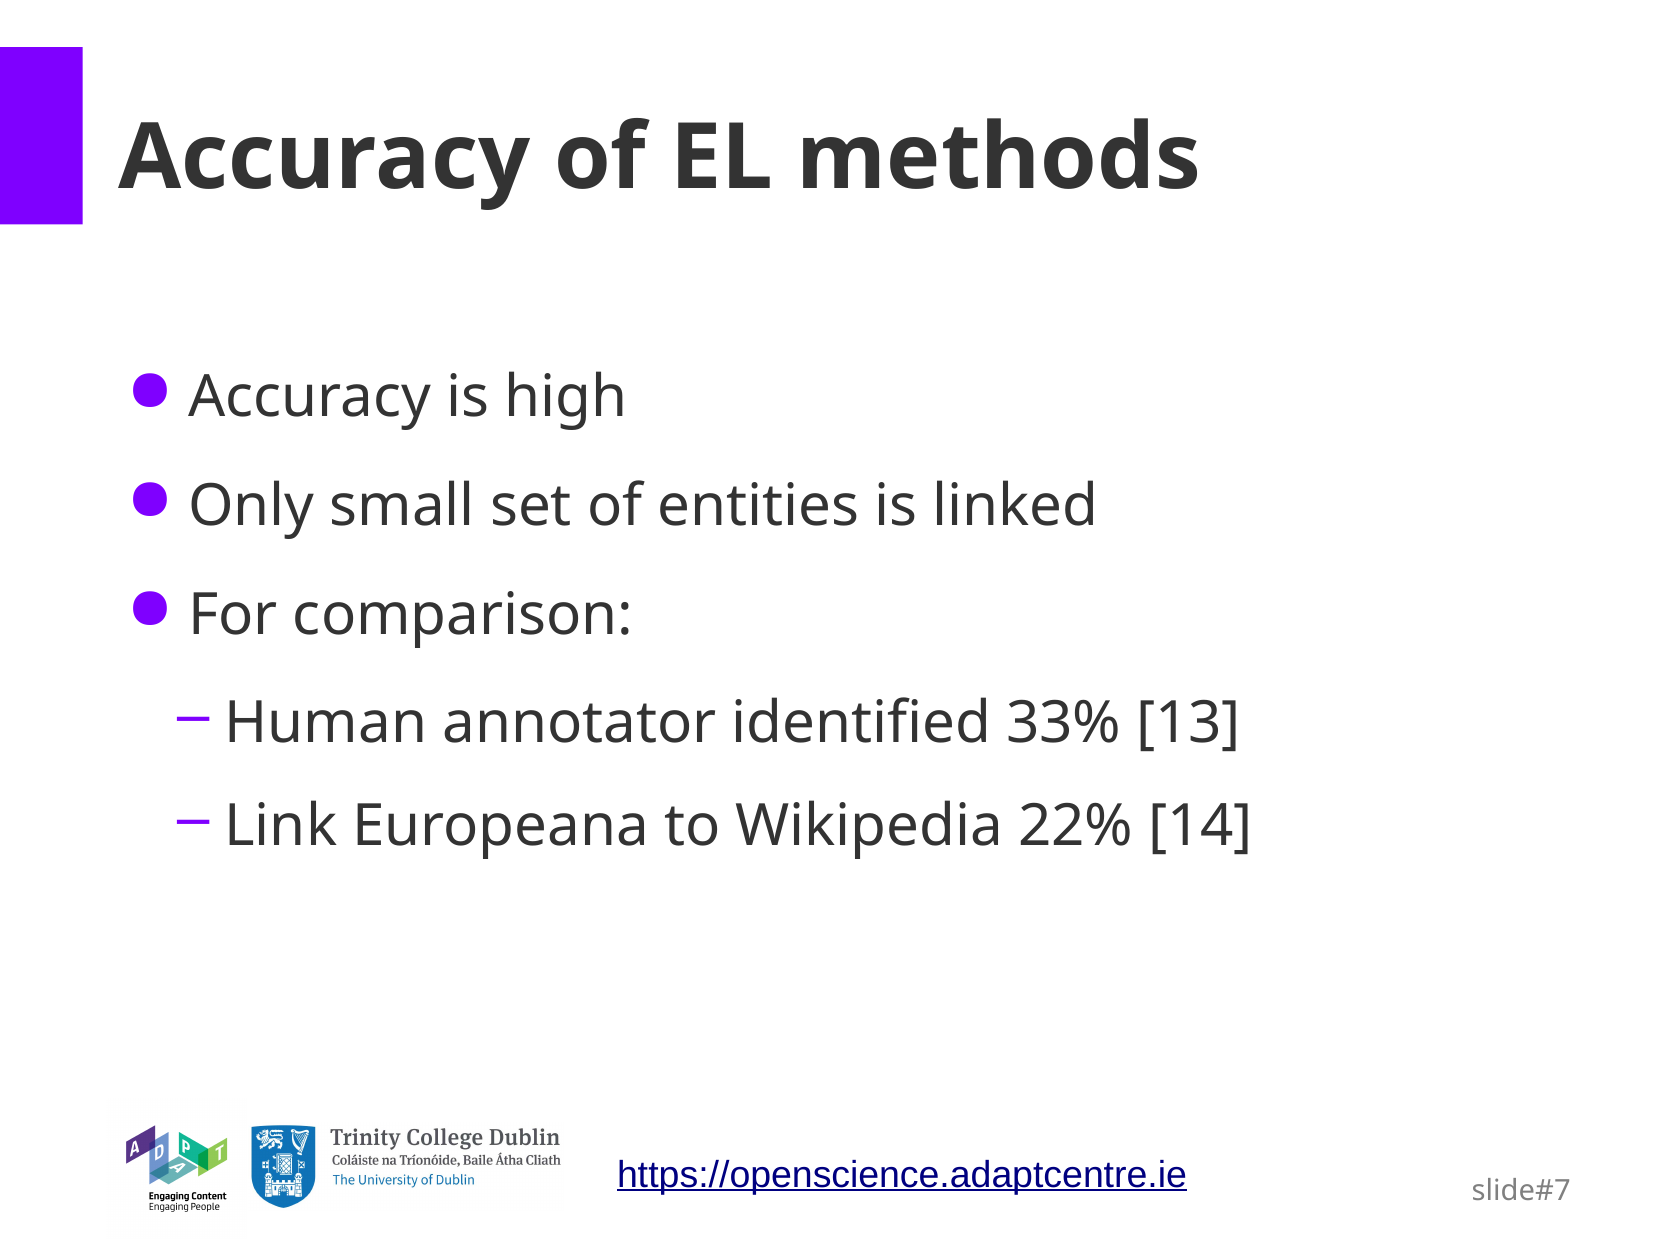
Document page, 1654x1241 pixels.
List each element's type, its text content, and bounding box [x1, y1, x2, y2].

title Accuracy of EL methods [118, 49, 1571, 257]
list Accuracy is high Only small set of entities is linked For comparison: Human annotator identified 33% [13] Link Europeana to Wikipedia 22% [14] [118, 354, 1536, 1074]
picture [248, 1122, 564, 1211]
picture [106, 1098, 247, 1239]
